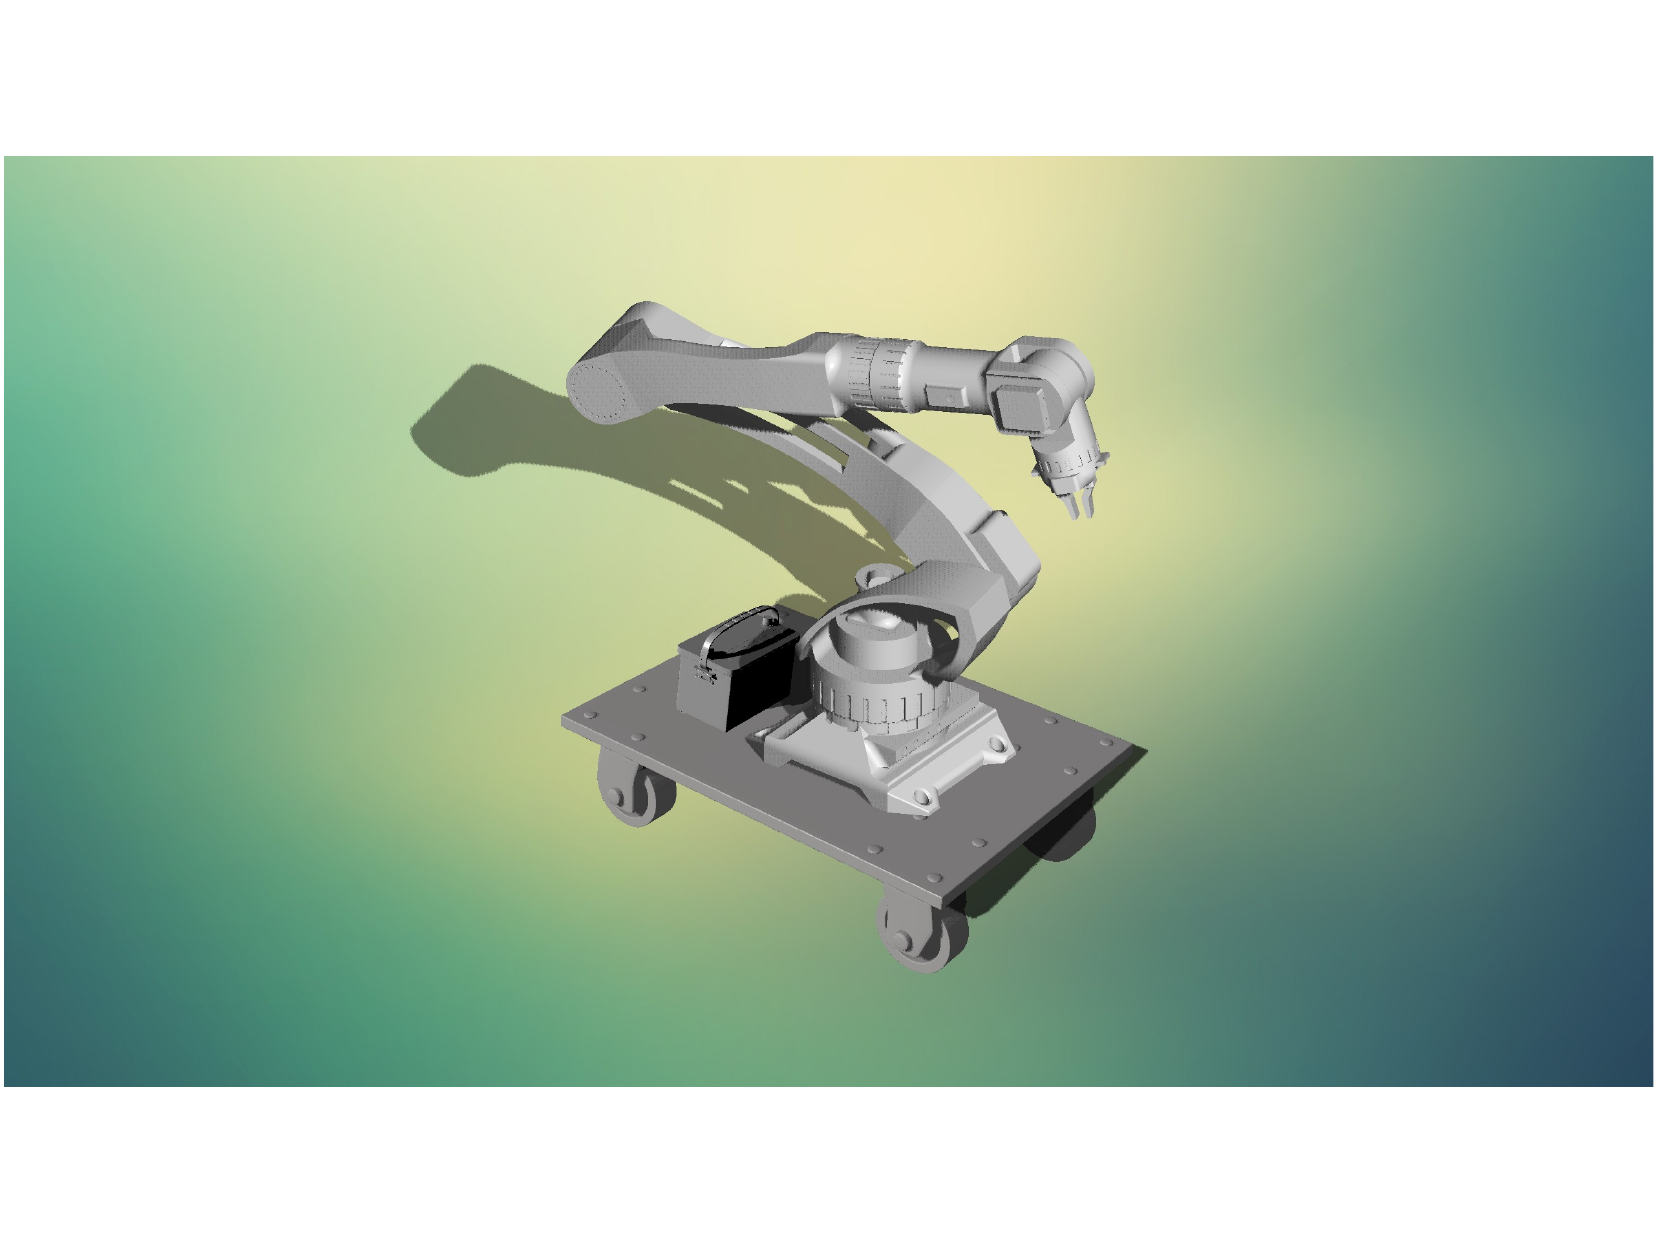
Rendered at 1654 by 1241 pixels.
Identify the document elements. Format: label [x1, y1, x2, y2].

picture [4, 156, 1654, 1087]
